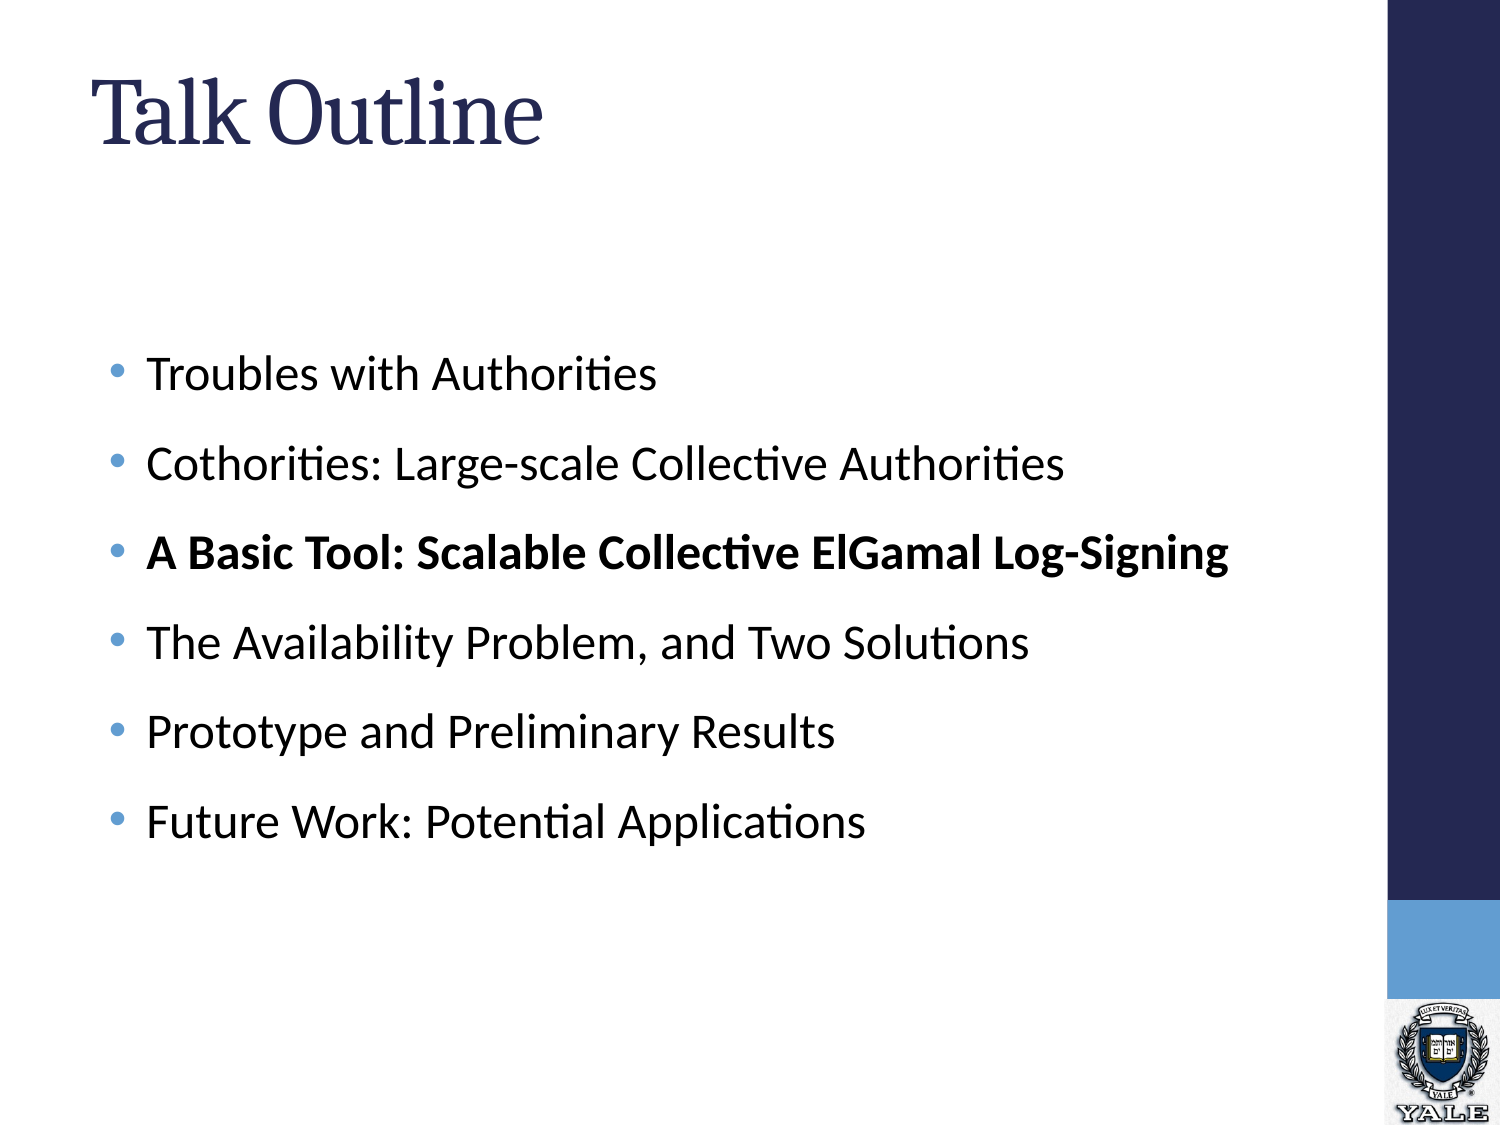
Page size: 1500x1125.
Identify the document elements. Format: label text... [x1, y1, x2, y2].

list Troubles with Authorities Cothorities: Large-scale Collective Authorities A Basic Tool: Scalable Collective ElGamal Log-Signing The Availability Problem, and Two Solutions Prototype and Preliminary Results Future Work: Potential Applications [75, 200, 1325, 1063]
title Talk Outline [75, 12, 1325, 200]
picture [1384, 999, 1500, 1125]
